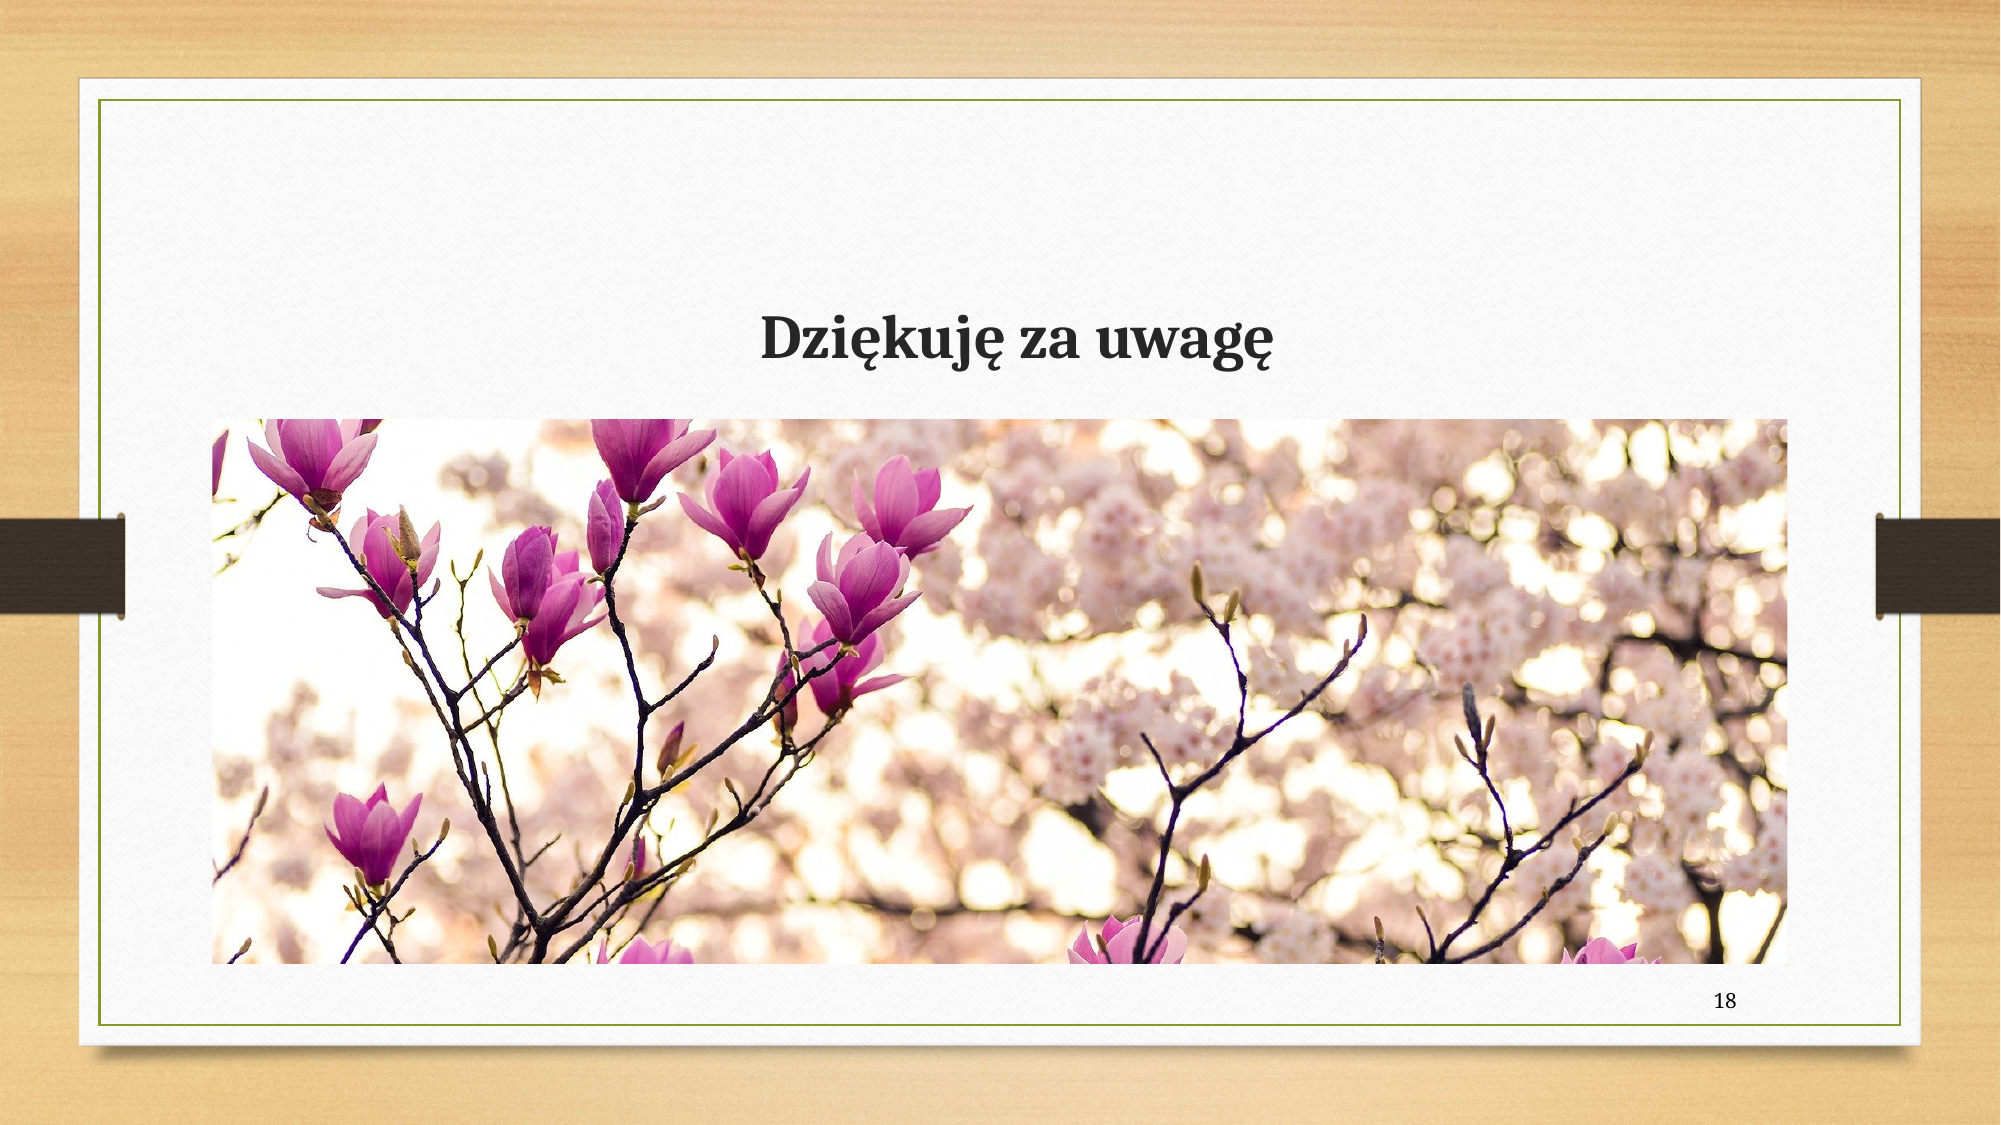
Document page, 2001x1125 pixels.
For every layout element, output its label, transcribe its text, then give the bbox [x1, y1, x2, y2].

picture [212, 419, 1788, 964]
list Dziękuję za uwagę [236, 215, 1813, 394]
text_box [1698, 979, 1788, 1026]
